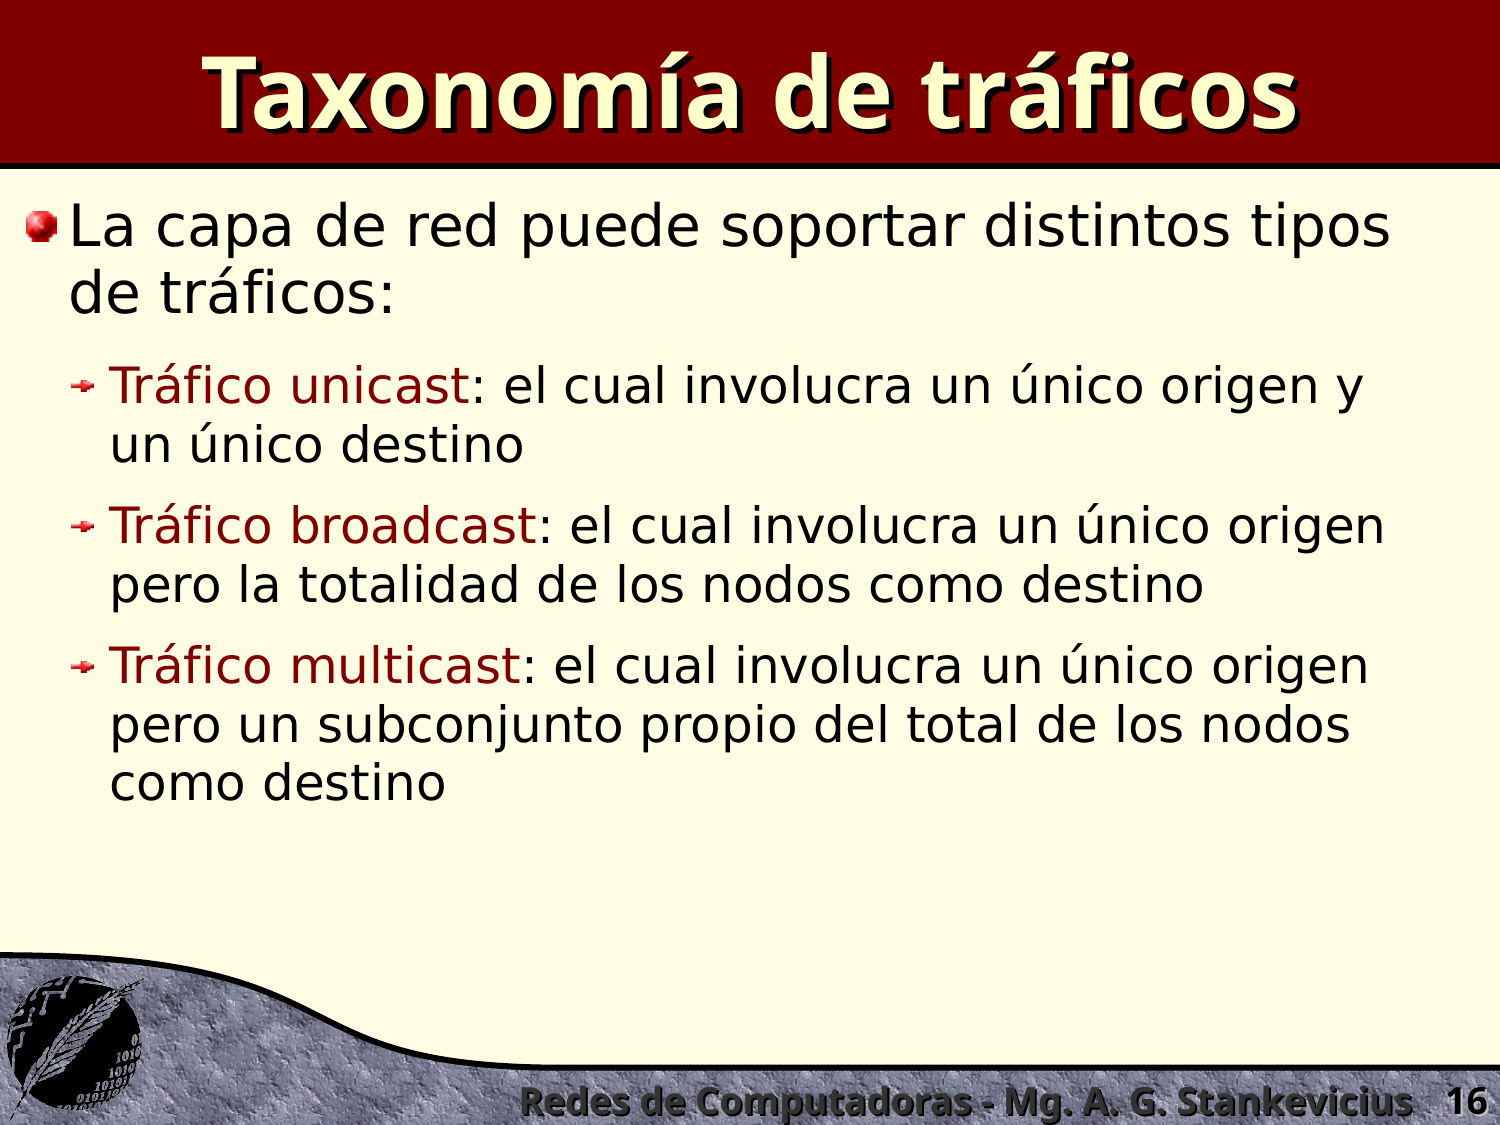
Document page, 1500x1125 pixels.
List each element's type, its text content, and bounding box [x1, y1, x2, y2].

picture [0, 959, 1500, 1125]
picture [1047, 1100, 1054, 1110]
list La capa de red puede soportar distintos tipos de tráficos: Tráfico unicast: el cual involucra un único origen y un único destino Tráfico broadcast: el cual involucra un único origen pero la totalidad de los nodos como destino Tráfico multicast: el cual involucra un único origen pero un subconjunto propio del total de los nodos como destino [11, 192, 1486, 921]
title Taxonomía de tráficos [15, 5, 1485, 160]
picture [790, 1100, 795, 1110]
